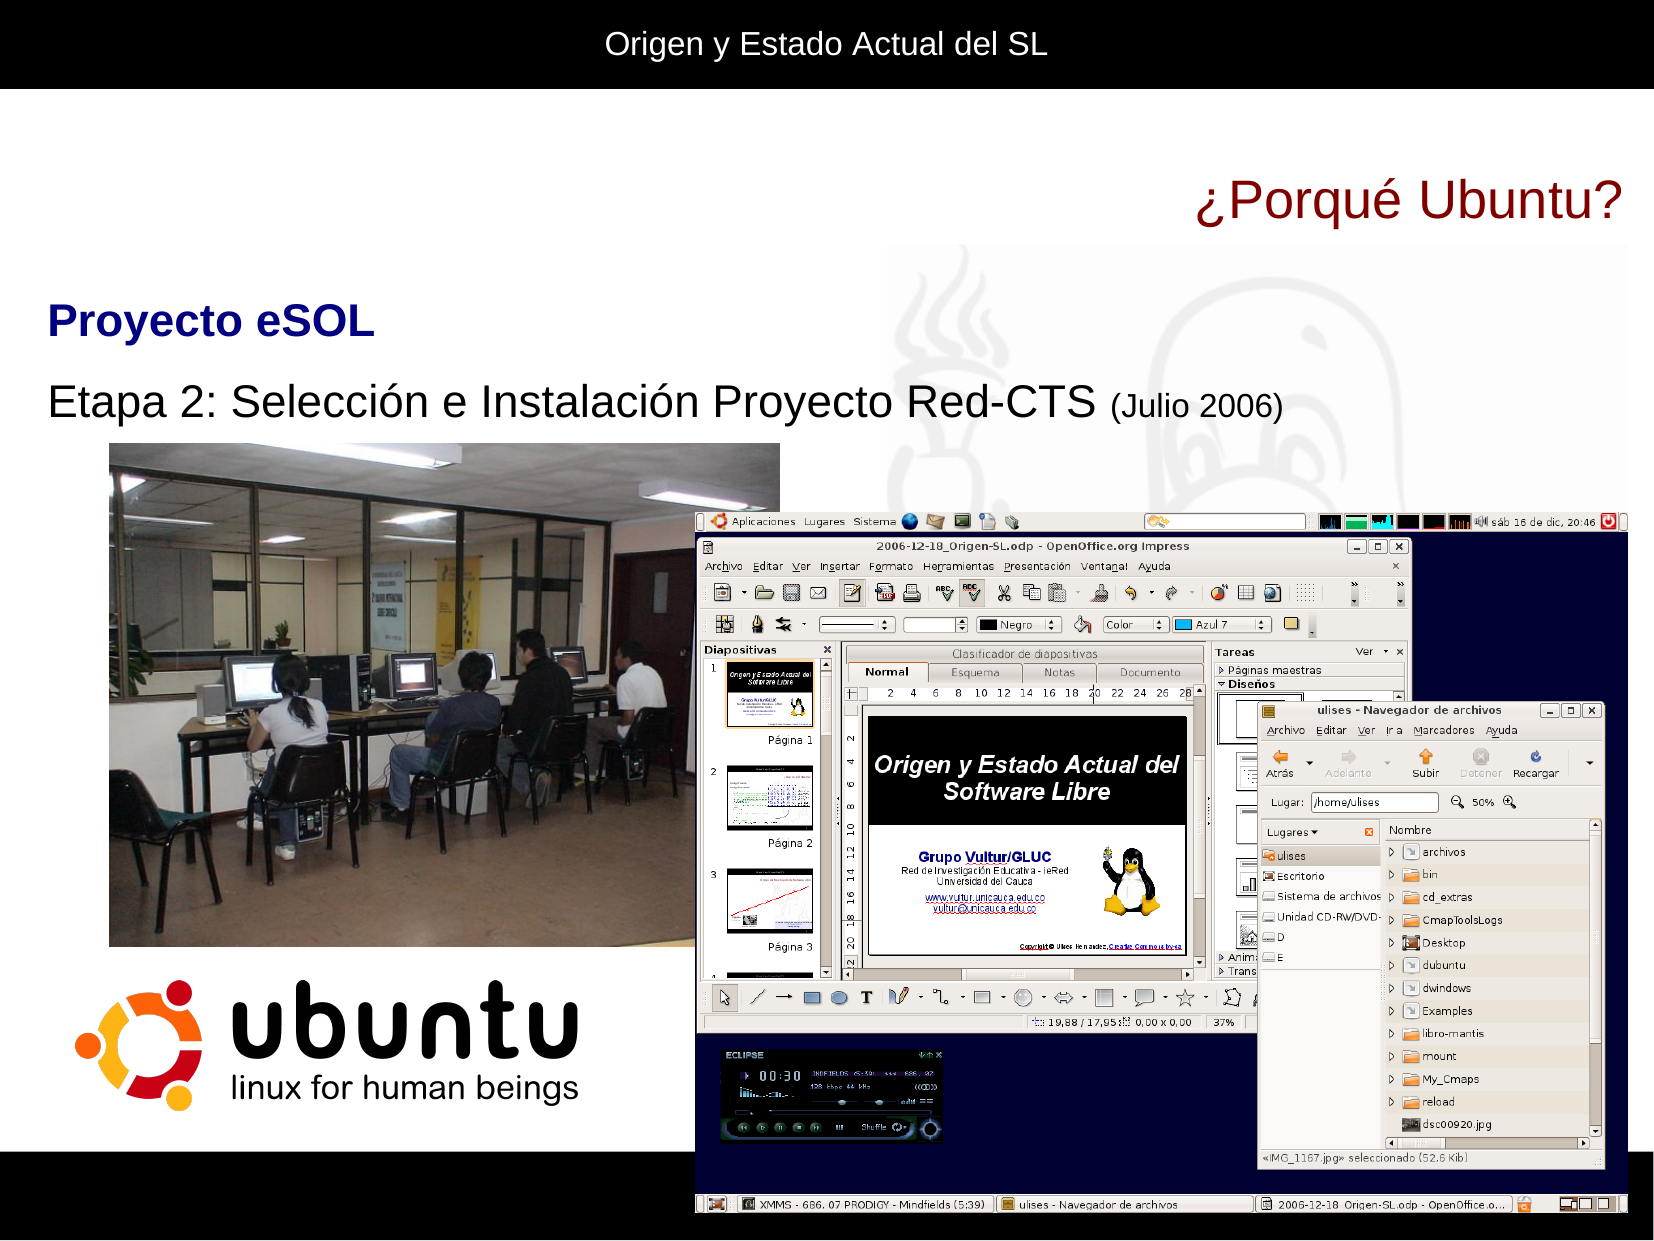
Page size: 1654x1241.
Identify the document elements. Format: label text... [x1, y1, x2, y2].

title ¿Porqué Ubuntu? [147, 147, 1625, 252]
text_box Origen y Estado Actual del SL [0, 0, 1654, 89]
picture [109, 244, 1628, 1213]
list Proyecto eSOL Etapa 2: Selección e Instalación Proyecto Red-CTS (Julio 2006) [29, 295, 1625, 1122]
picture [75, 980, 578, 1111]
